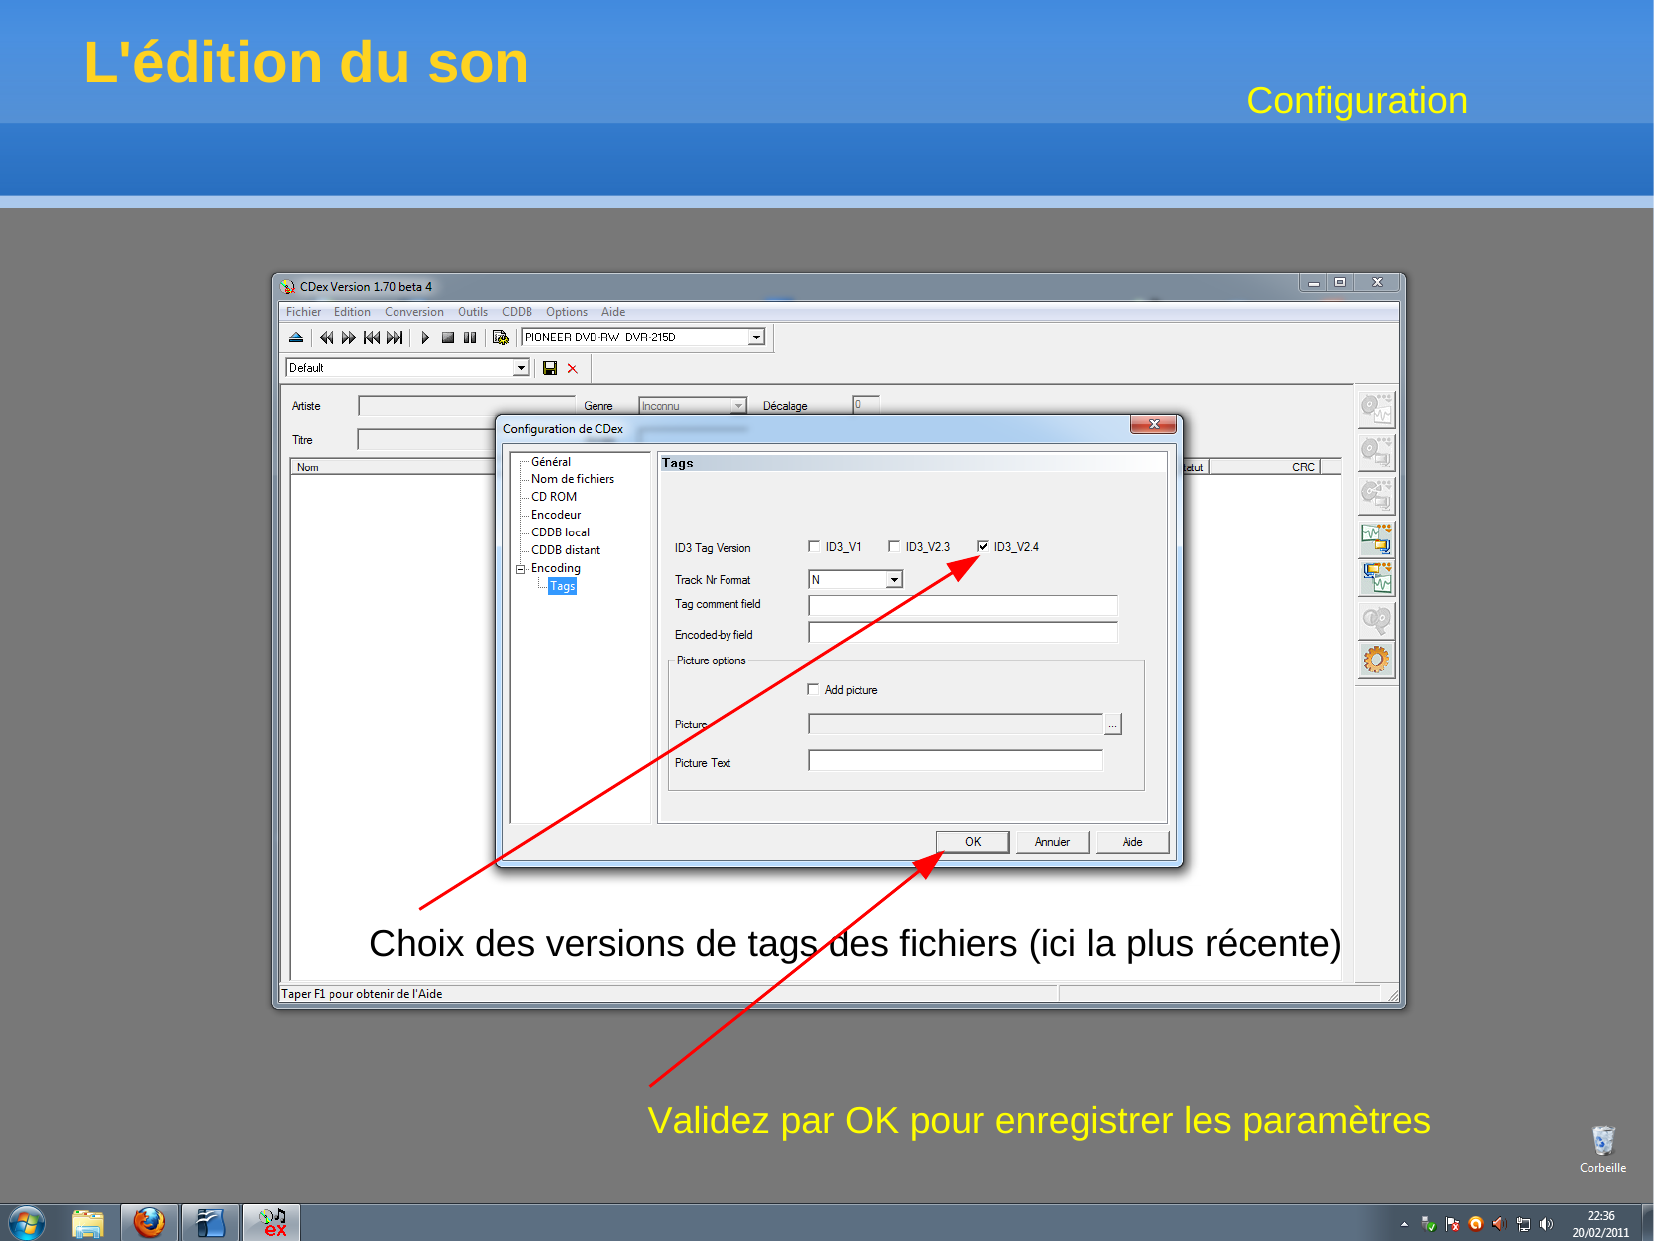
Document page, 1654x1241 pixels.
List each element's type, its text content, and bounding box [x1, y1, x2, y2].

title L'édition du son [6, 17, 609, 107]
text_box Choix des versions de tags des fichiers (ici la plus récente) [354, 915, 860, 973]
text_box Validez par OK pour enregistrer les paramètres [632, 1092, 1447, 1150]
picture [0, 208, 1654, 1241]
picture [0, 0, 1654, 206]
text_box Configuration [1210, 29, 1654, 129]
text_box Choix des versions de tags des fichiers (ici la plus récente) [796, 915, 1358, 973]
